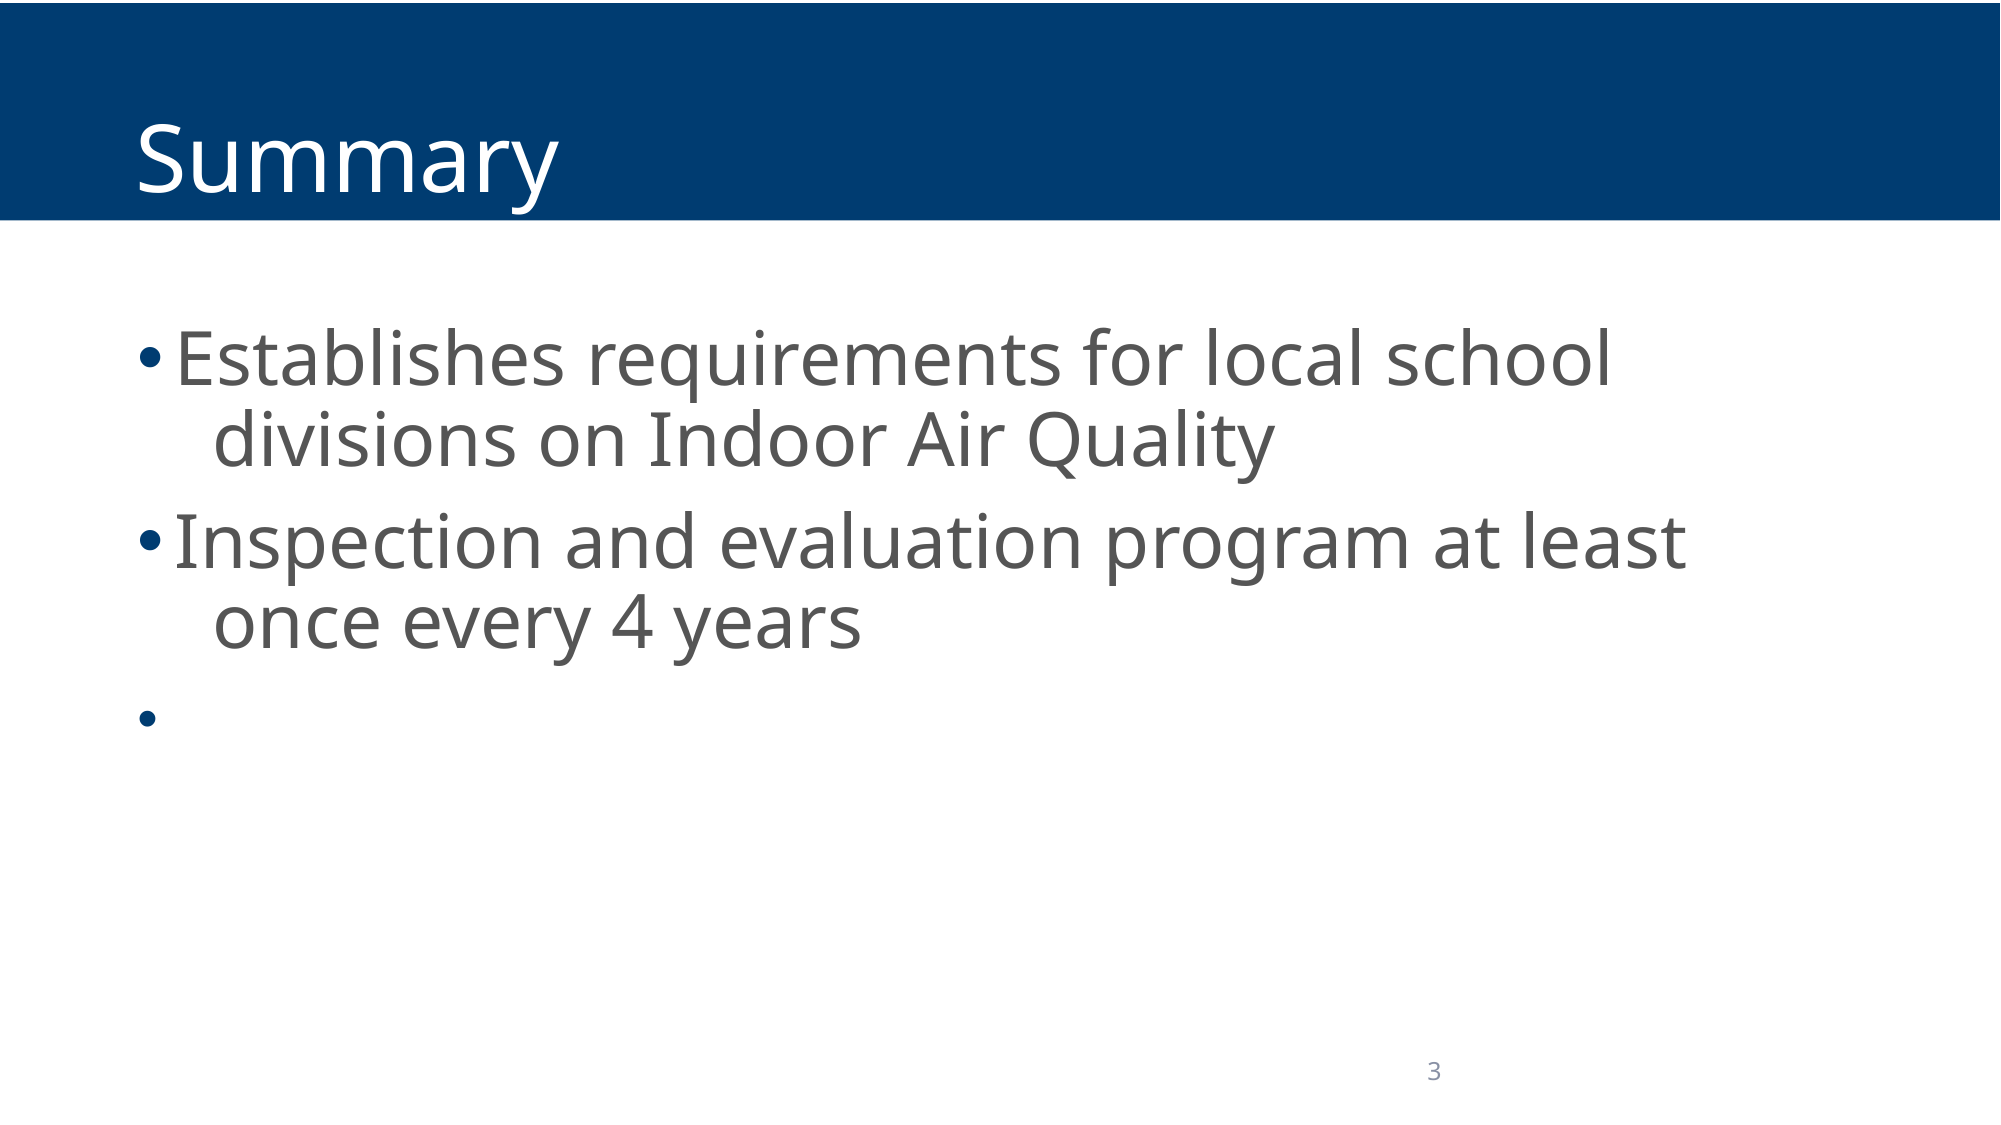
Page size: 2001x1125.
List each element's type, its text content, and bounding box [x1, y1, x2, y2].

list Establishes requirements for local school divisions on Indoor Air Quality Inspection and evaluation program at least once every 4 years [137, 320, 1863, 918]
title Summary [0, 3, 2000, 221]
slide_number 4 [1412, 1042, 1863, 1103]
